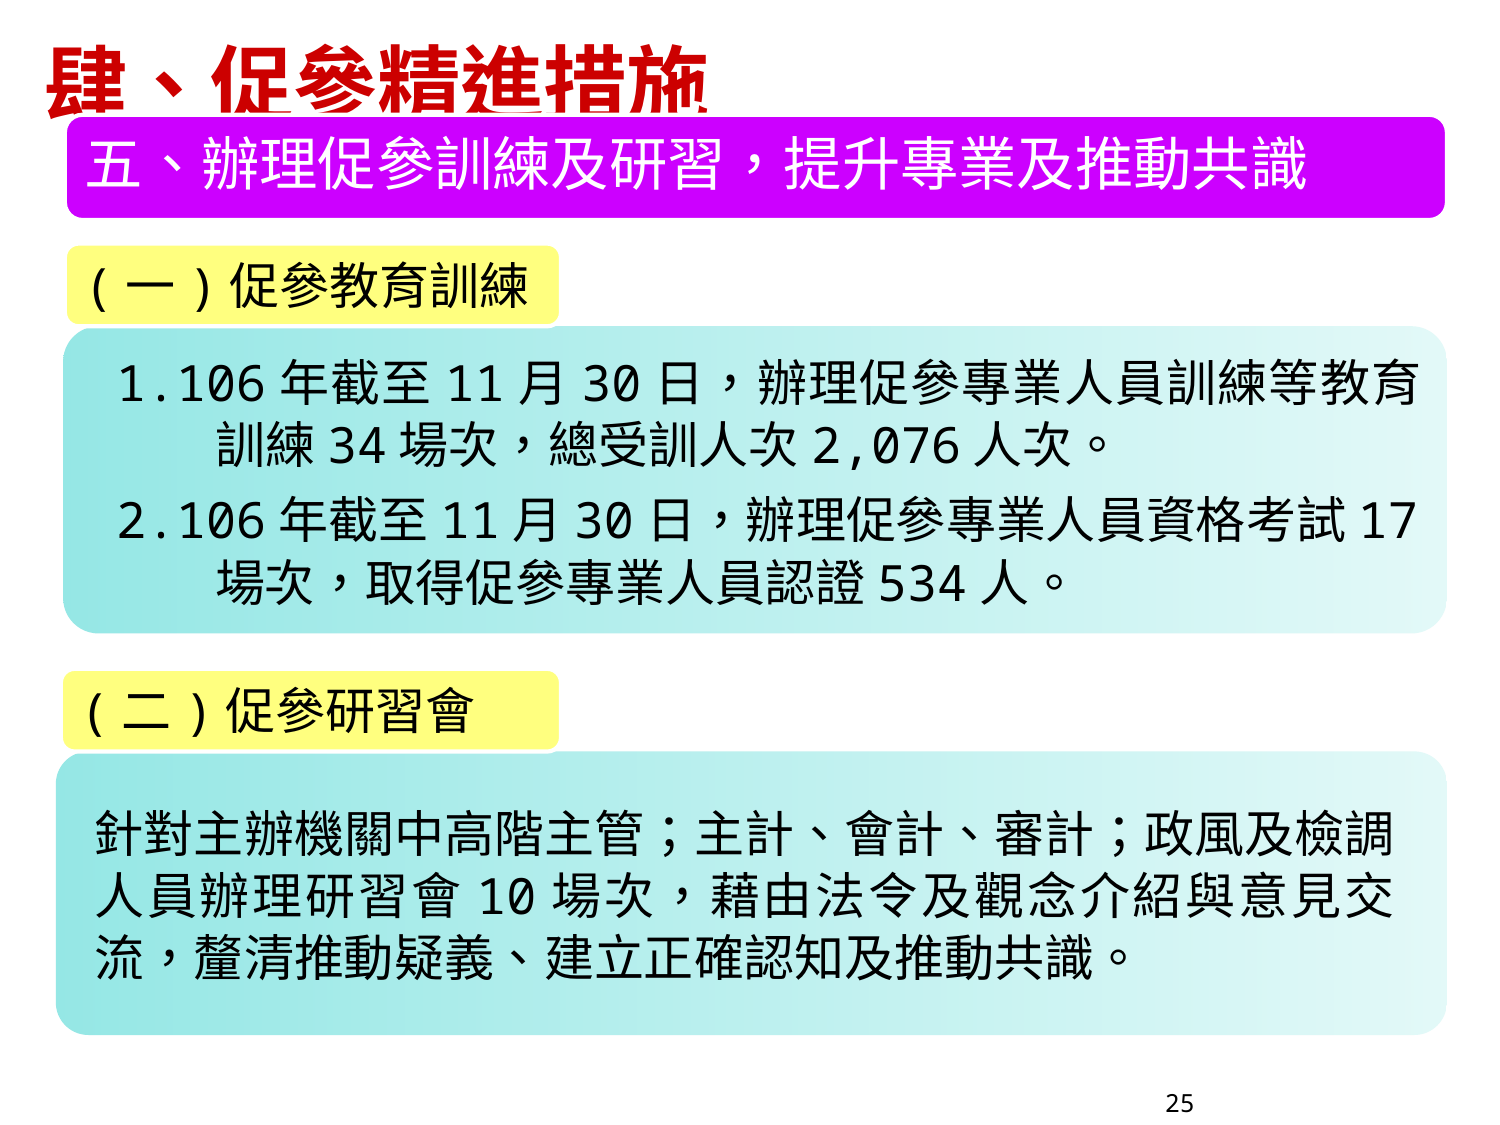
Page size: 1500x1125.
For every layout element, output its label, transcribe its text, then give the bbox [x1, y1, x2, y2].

text_box 五、辦理促參訓練及研習，提升專業及推動共識 [64, 114, 1447, 221]
text_box (二)促參研習會 [60, 668, 562, 752]
text_box 25 [1149, 1080, 1500, 1125]
text_box (一)促參教育訓練 [64, 243, 562, 327]
text_box 肆、促參精進措施 [29, 0, 1304, 115]
text_box 針對主辦機關中高階主管；主計、會計、審計；政風及檢調人員辦理研習會10場次，藉由法令及觀念介紹與意見交流，釐清推動疑義、建立正確認知及推動共識。 [55, 751, 1447, 1036]
text_box 106年截至11月30日，辦理促參專業人員訓練等教育訓練34場次，總受訓人次2,076人次。 106年截至11月30日，辦理促參專業人員資格考試17場次，取得促參專業人員認證534人。 [63, 326, 1447, 634]
